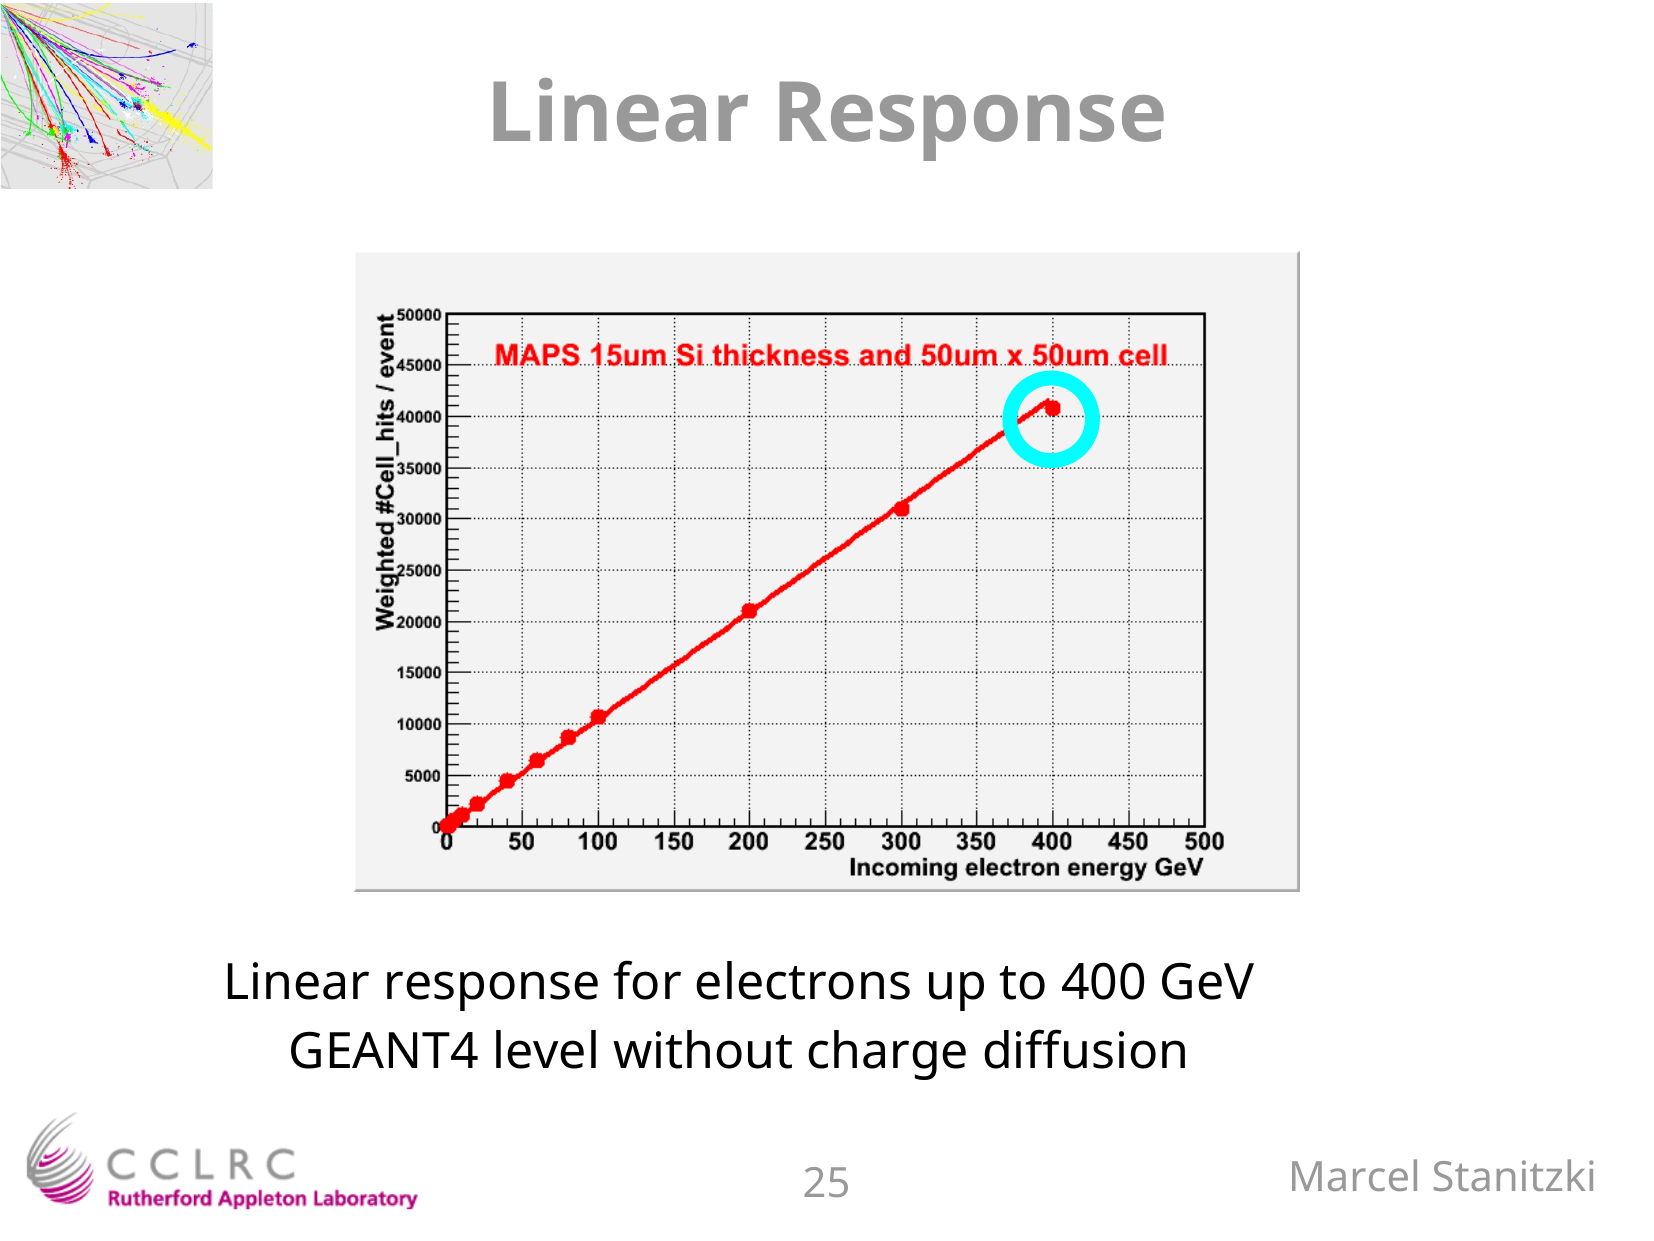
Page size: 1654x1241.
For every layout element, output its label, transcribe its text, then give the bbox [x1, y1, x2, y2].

picture [353, 250, 1300, 892]
title Linear Response [203, 5, 1451, 213]
picture [0, 3, 213, 189]
picture [19, 1110, 426, 1212]
text_box Linear response for electrons up to 400 GeV GEANT4 level without charge diffusion [208, 938, 1330, 1076]
